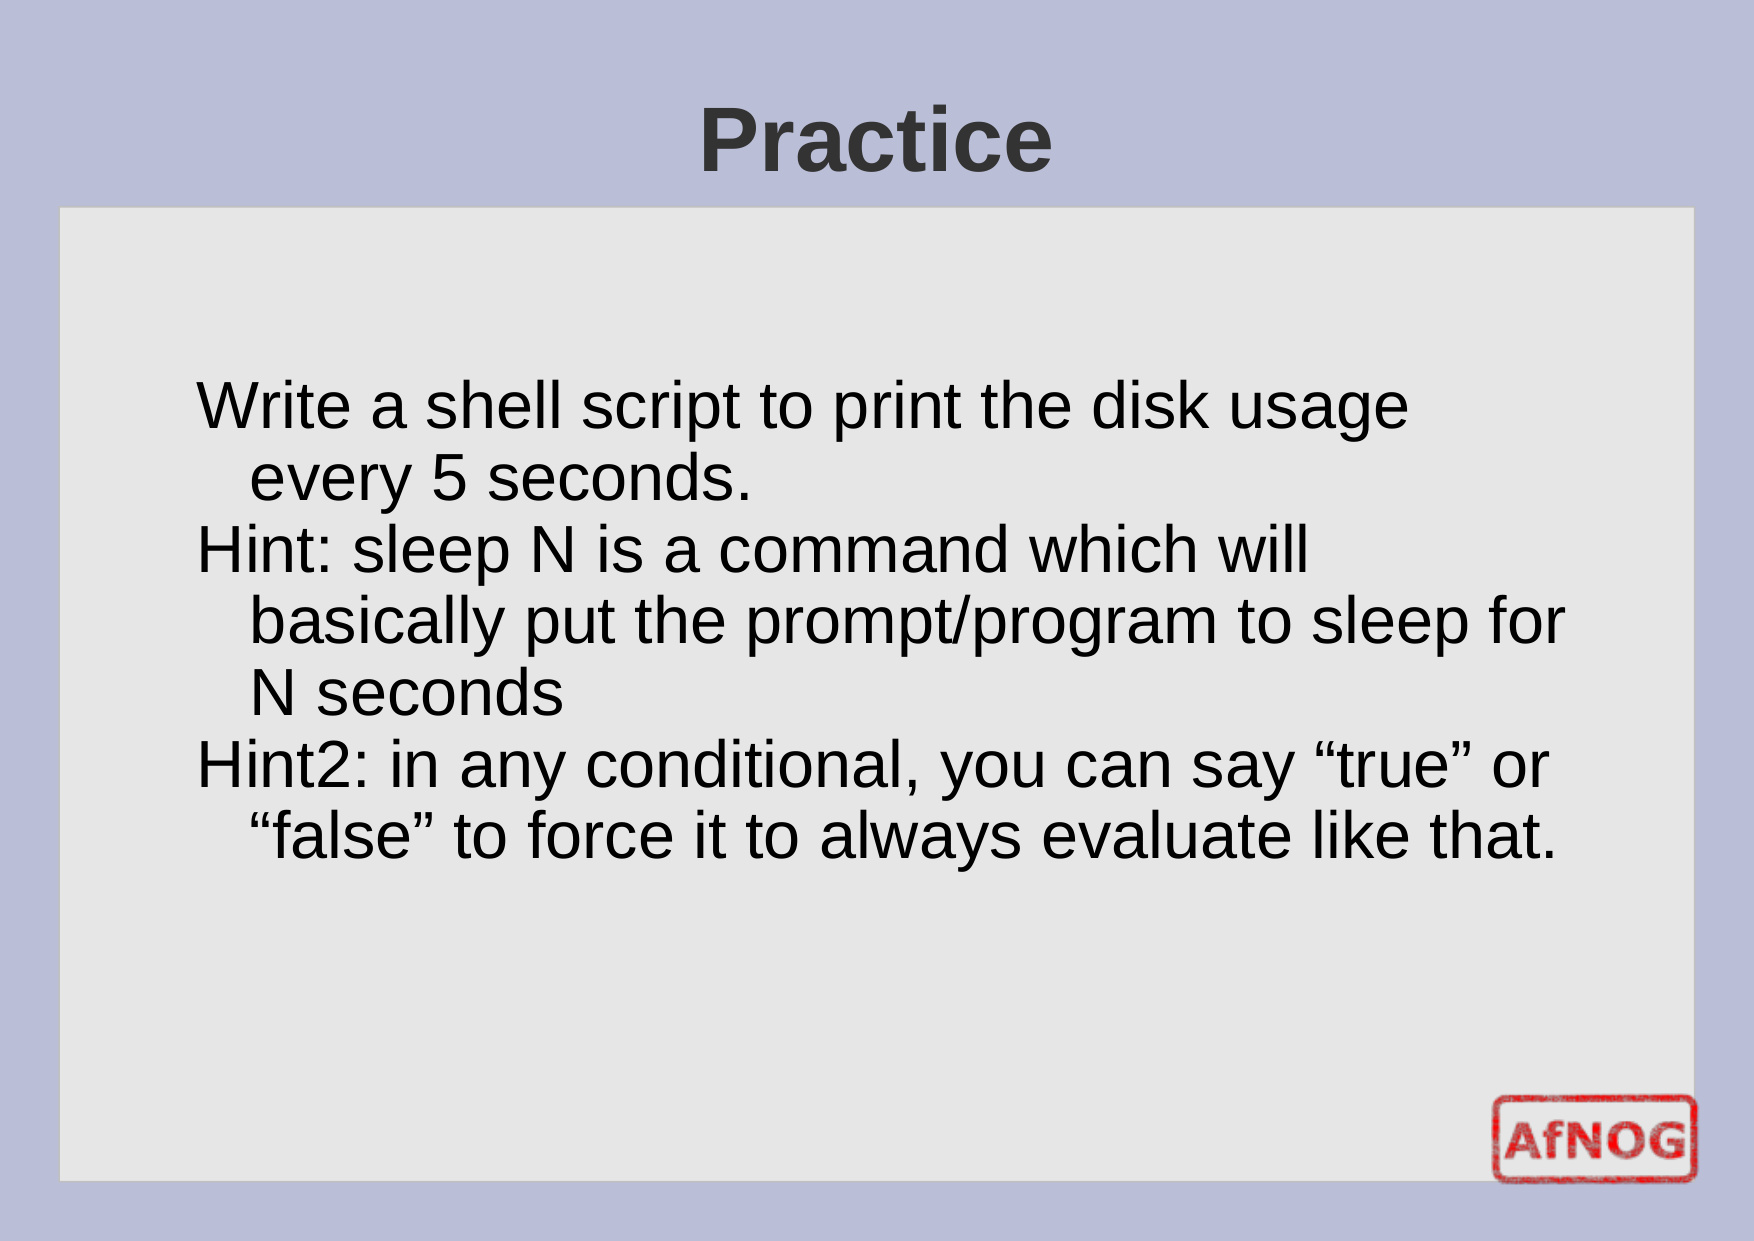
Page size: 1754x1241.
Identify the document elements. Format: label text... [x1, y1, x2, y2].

picture [1490, 1092, 1701, 1188]
list Write a shell script to print the disk usage every 5 seconds. Hint: sleep N is a command which will basically put the prompt/program to sleep for N seconds Hint2: in any conditional, you can say “true” or “false” to force it to always evaluate like that. [179, 371, 1576, 1079]
title Practice [59, 48, 1695, 236]
